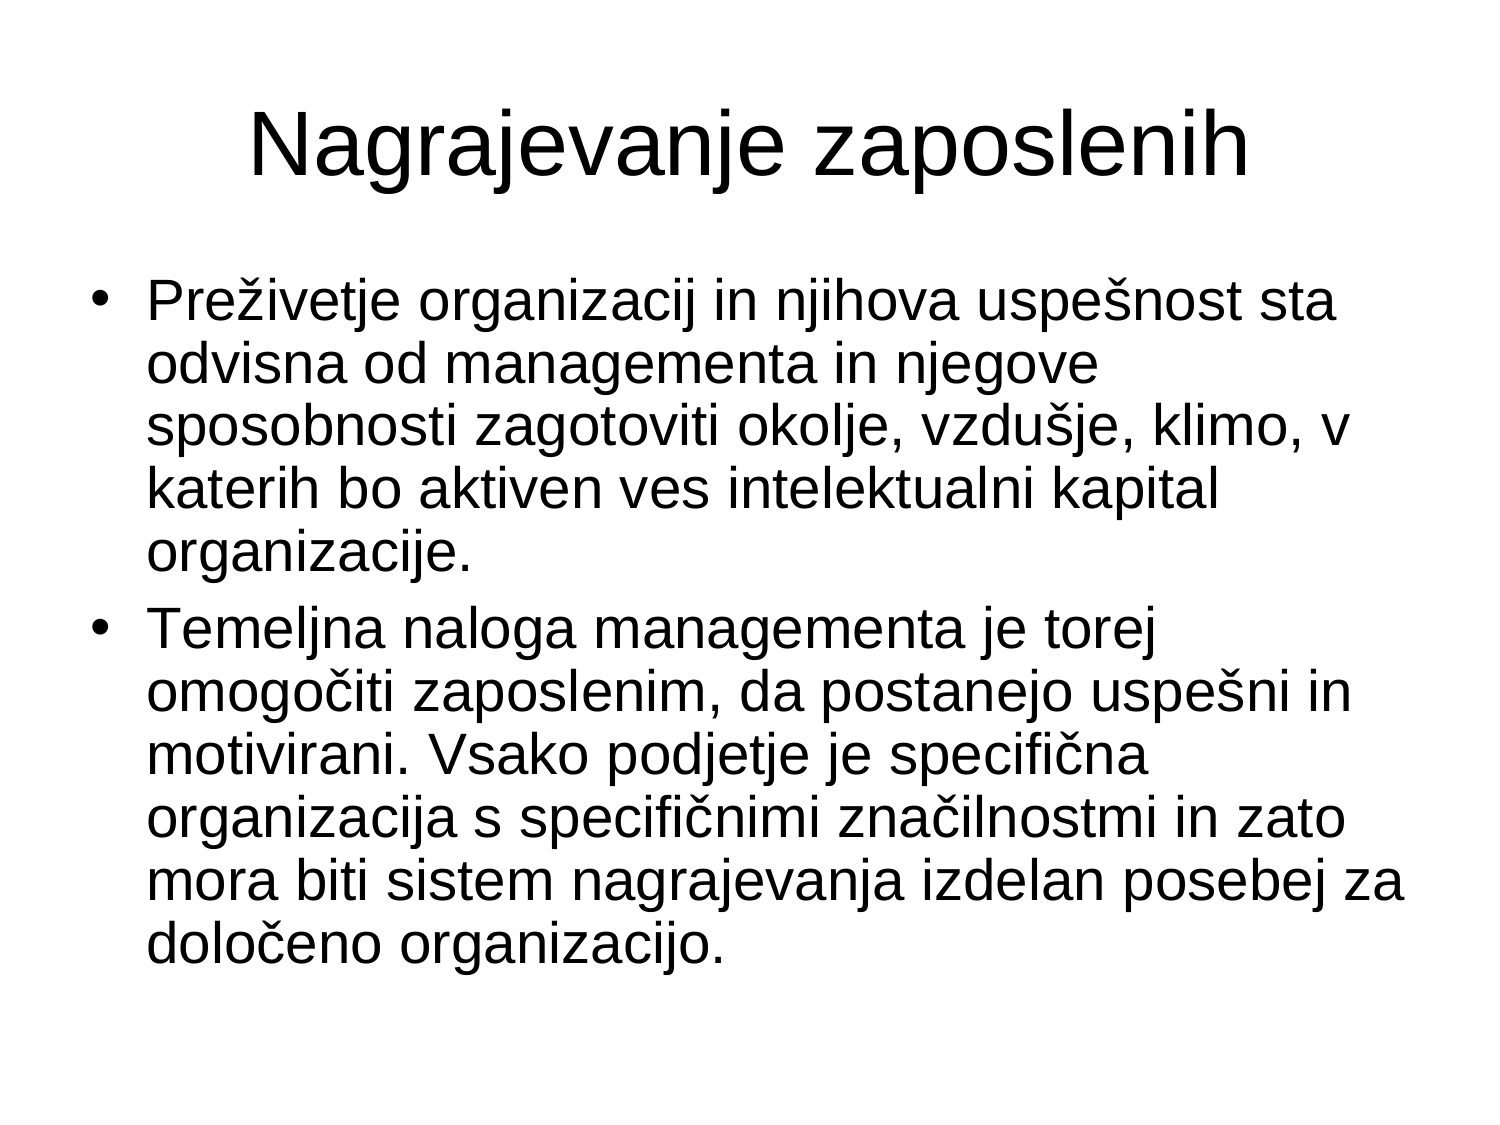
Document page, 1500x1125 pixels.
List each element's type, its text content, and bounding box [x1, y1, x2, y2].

title Nagrajevanje zaposlenih [75, 45, 1426, 233]
list Preživetje organizacij in njihova uspešnost sta odvisna od managementa in njegove sposobnosti zagotoviti okolje, vzdušje, klimo, v katerih bo aktiven ves intelektualni kapital organizacije. Temeljna naloga managementa je torej omogočiti zaposlenim, da postanejo uspešni in motivirani. Vsako podjetje je specifična organizacija s specifičnimi značilnostmi in zato mora biti sistem nagrajevanja izdelan posebej za določeno organizacijo. [75, 262, 1426, 1006]
